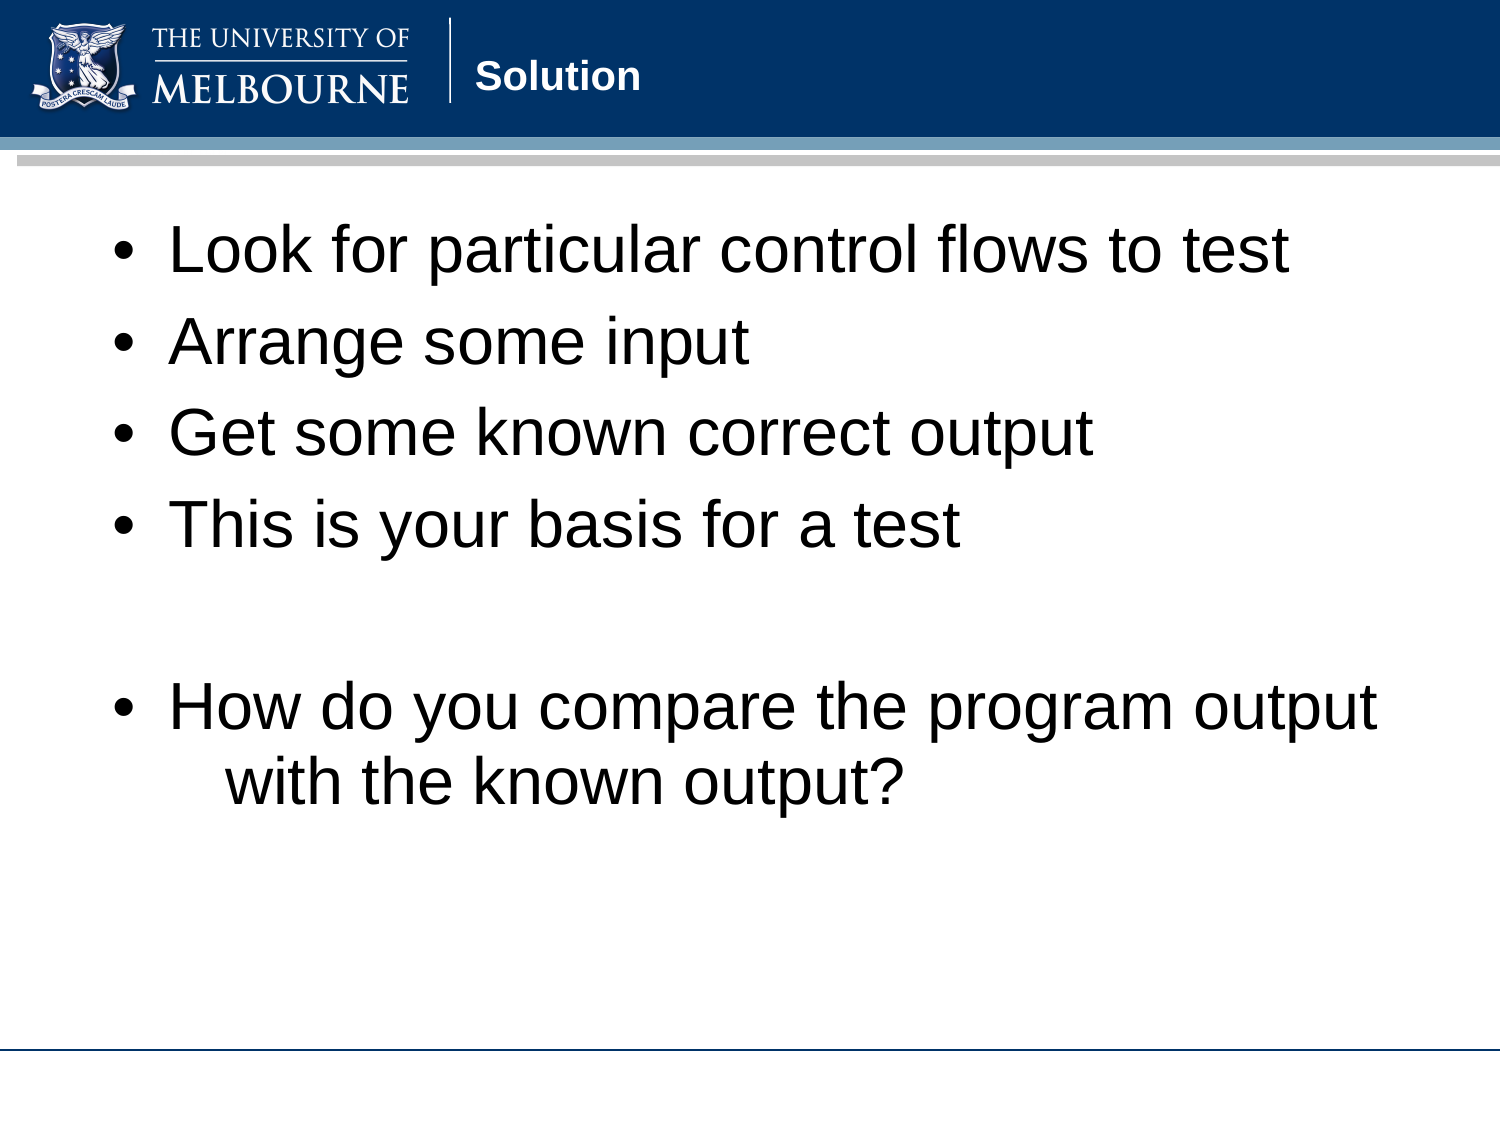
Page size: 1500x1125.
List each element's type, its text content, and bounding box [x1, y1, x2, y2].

picture [24, 17, 413, 119]
title Solution [474, 19, 1450, 133]
picture [87, 150, 229, 155]
list Look for particular control flows to test Arrange some input Get some known correct output This is your basis for a test How do you compare the program output with the known output? [112, 212, 1388, 1001]
